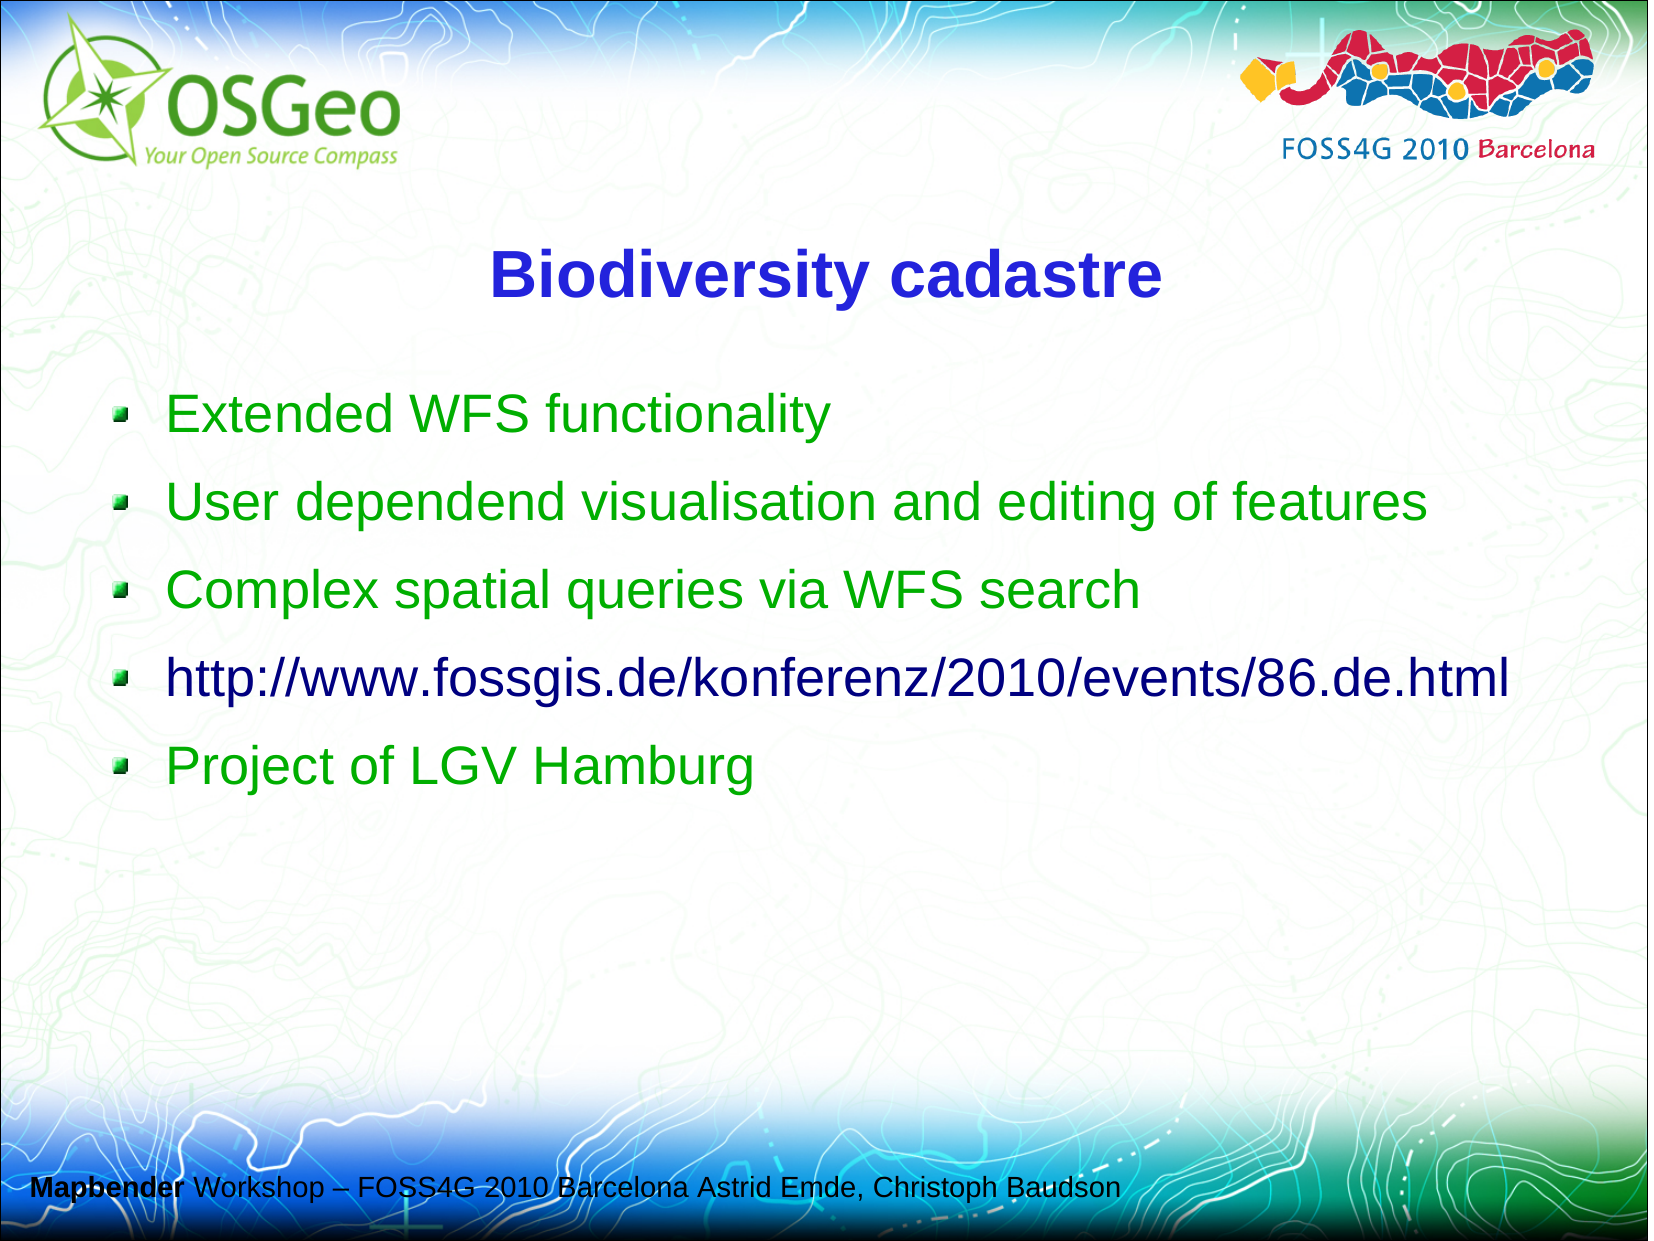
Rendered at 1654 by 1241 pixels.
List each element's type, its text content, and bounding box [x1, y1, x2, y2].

picture [1, 1, 1647, 1240]
list Extended WFS functionality User dependend visualisation and editing of features Complex spatial queries via WFS search http://www.fossgis.de/konferenz/2010/events/86.de.html Project of LGV Hamburg [76, 383, 1565, 1188]
title Biodiversity cadastre [82, 208, 1571, 342]
